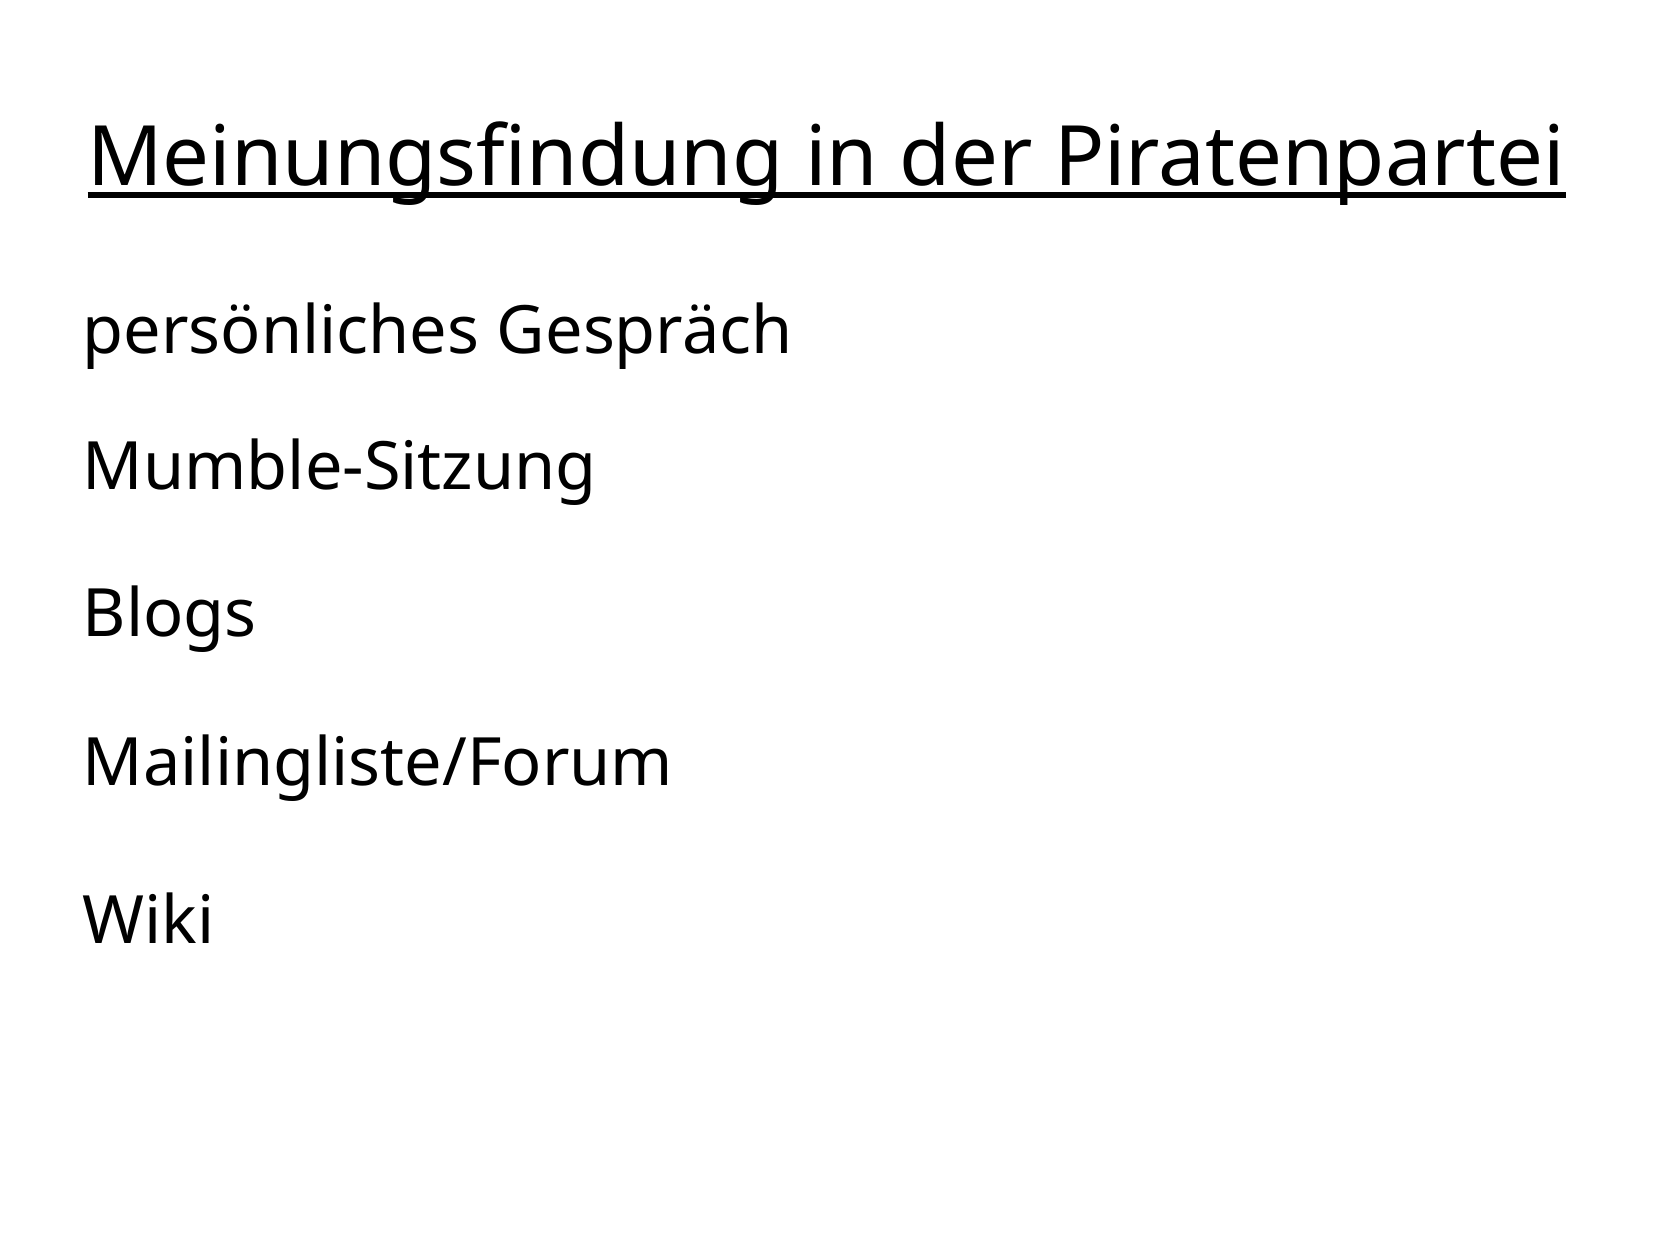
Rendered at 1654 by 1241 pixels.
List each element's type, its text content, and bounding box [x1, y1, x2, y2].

text_box Wiki [82, 874, 804, 962]
subtitle Mumble-Sitzung [82, 420, 804, 508]
text_box Mailingliste/Forum [82, 715, 804, 804]
text_box persönliches Gespräch [82, 283, 804, 372]
title Meinungsfindung in der Piratenpartei [82, 49, 1571, 257]
text_box Blogs [82, 566, 804, 655]
